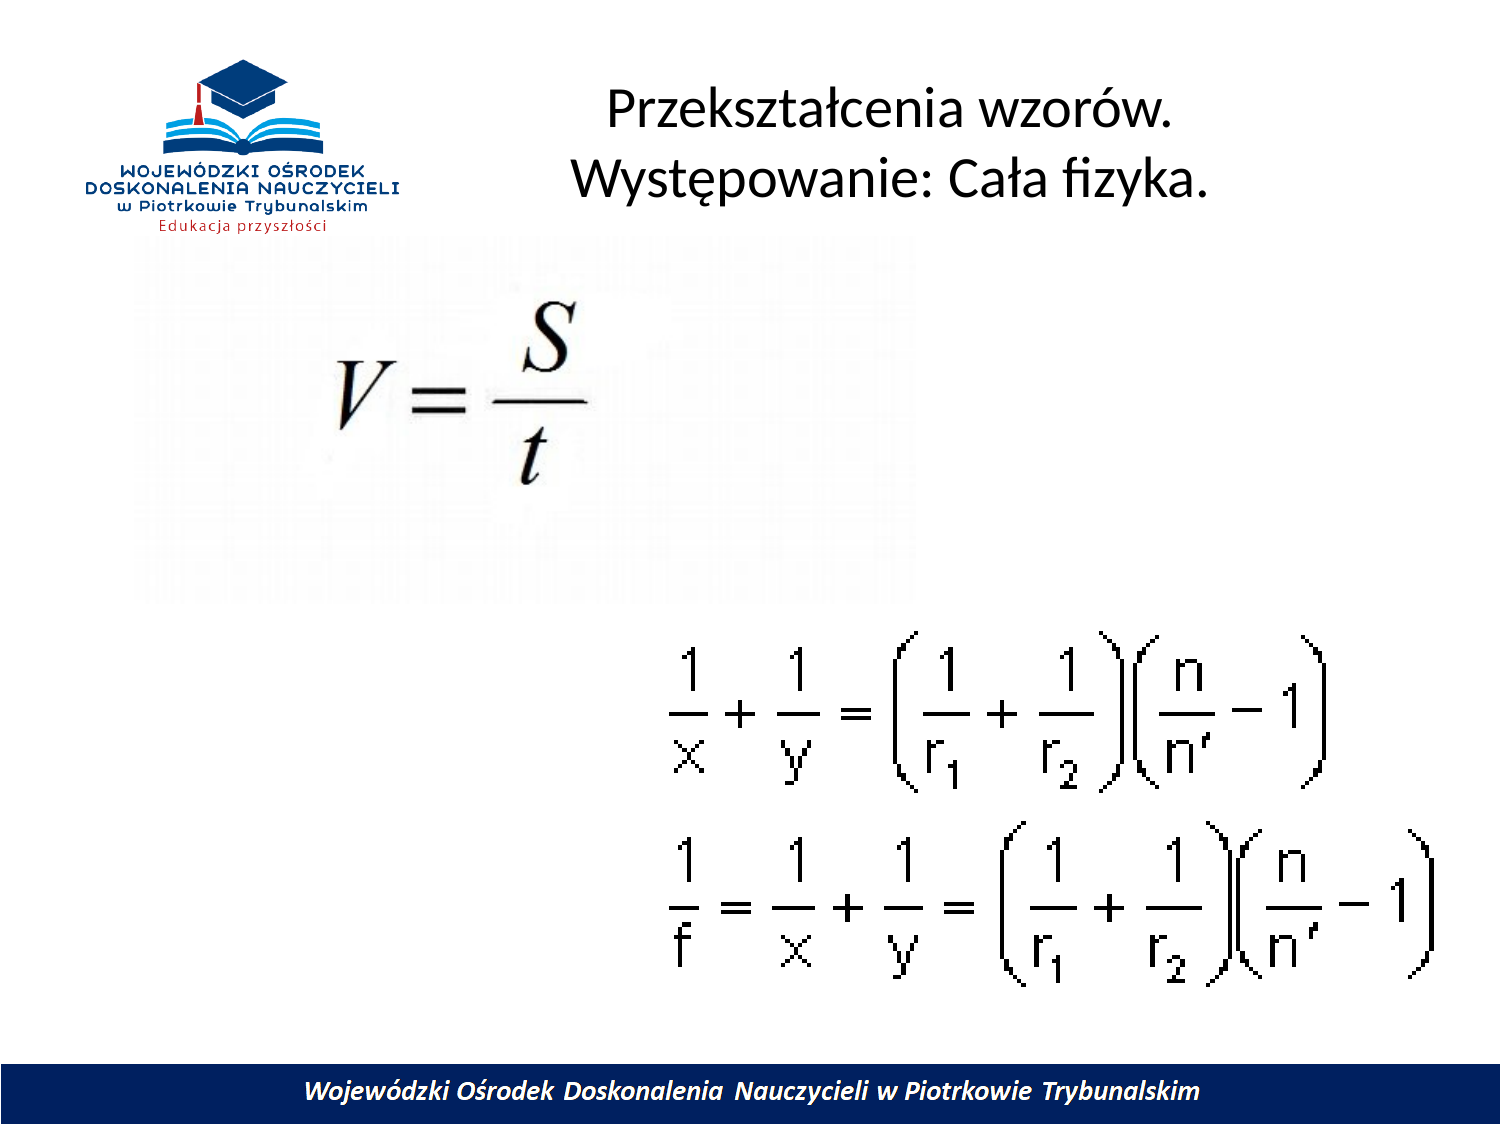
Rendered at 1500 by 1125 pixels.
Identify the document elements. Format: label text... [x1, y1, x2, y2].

picture [134, 236, 916, 604]
title Przekształcenia wzorów. Występowanie: Cała fizyka. [281, 52, 1500, 225]
picture [657, 619, 1447, 1004]
